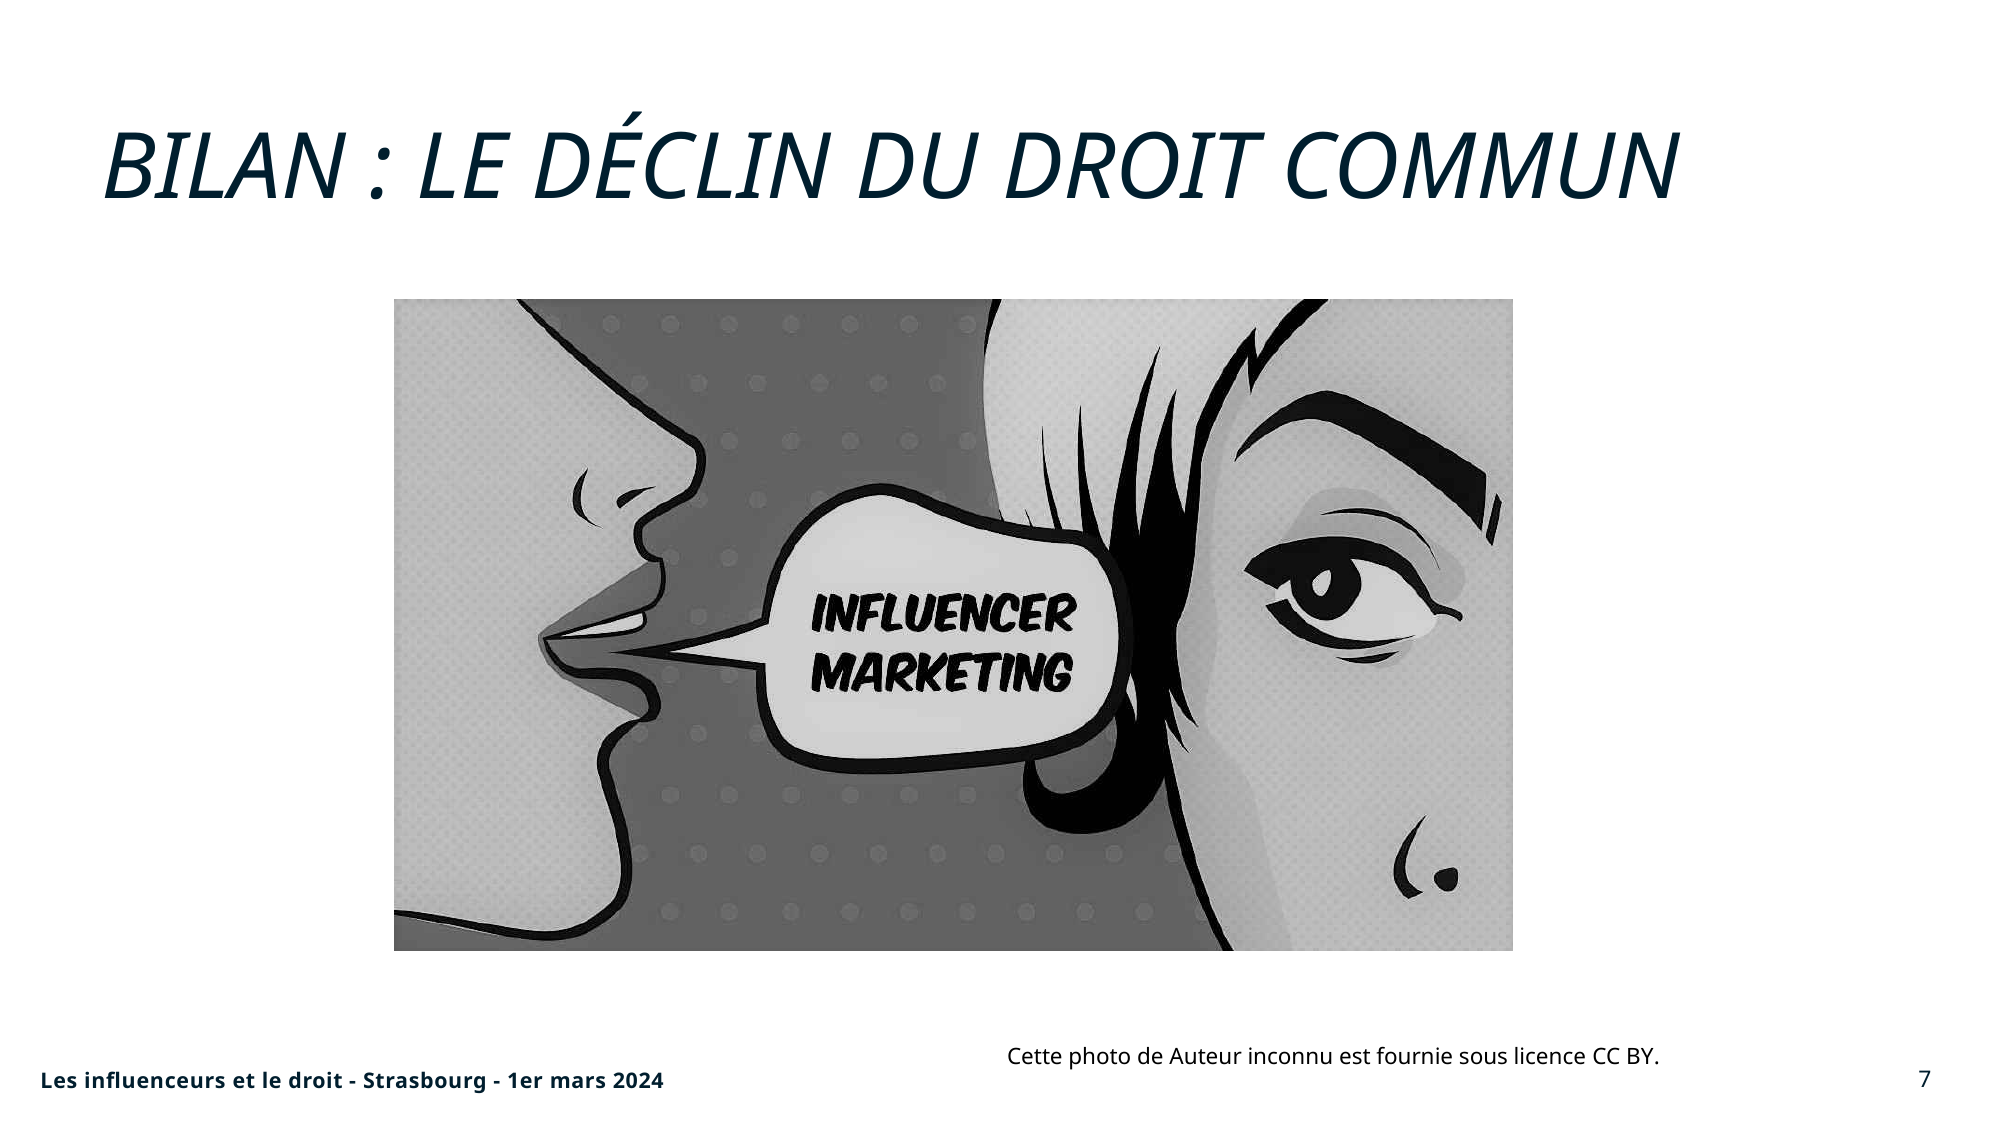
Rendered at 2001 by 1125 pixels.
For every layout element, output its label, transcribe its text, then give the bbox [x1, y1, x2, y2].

text_box Cette photo de Auteur inconnu est fournie sous licence CC BY. [992, 1034, 1738, 1087]
picture [394, 299, 1513, 951]
footer Les influenceurs et le droit - Strasbourg - 1er mars 2024 [25, 1049, 764, 1110]
title Bilan : le déclin du droit commun [86, 55, 1899, 283]
slide_number ‹N°› [1903, 1049, 1981, 1110]
